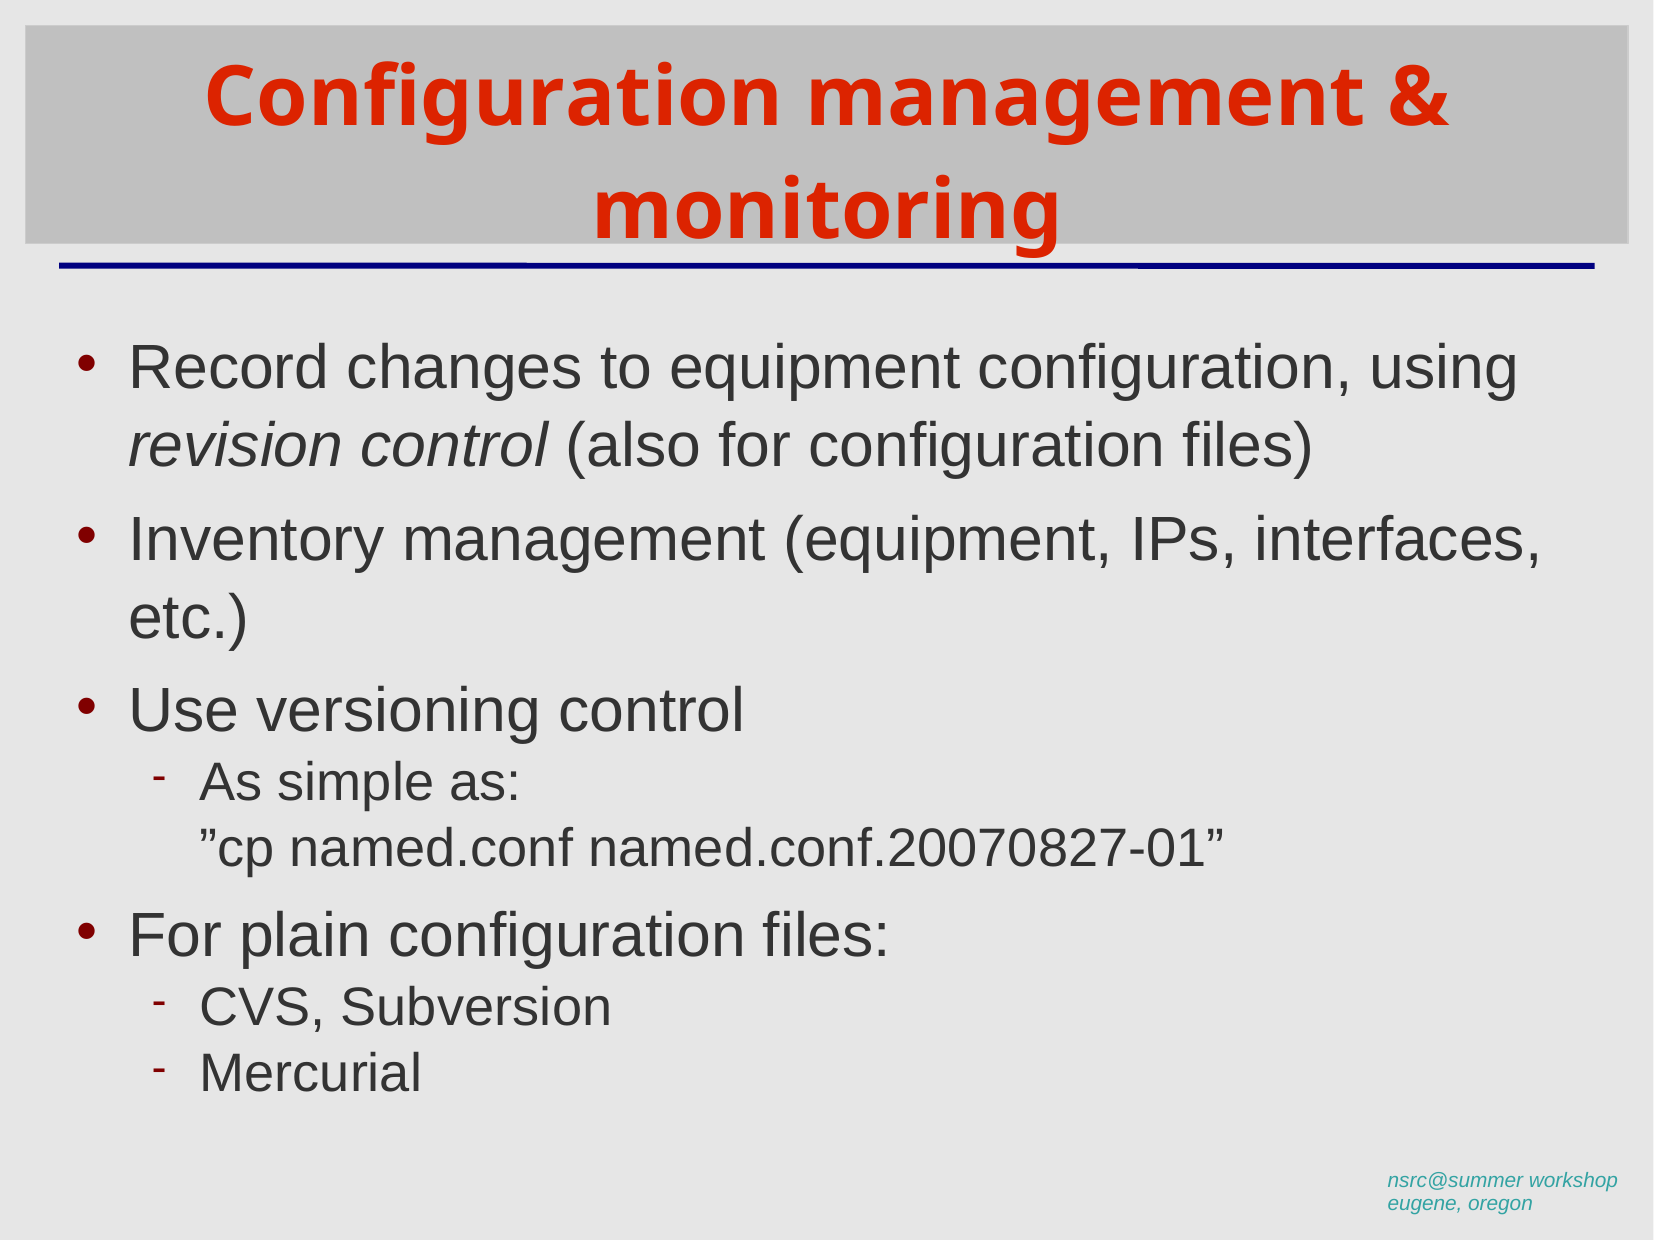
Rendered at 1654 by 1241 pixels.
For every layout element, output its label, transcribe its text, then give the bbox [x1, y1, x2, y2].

title Configuration management & monitoring [121, 46, 1534, 254]
list Record changes to equipment configuration, using revision control (also for configuration files)‏ Inventory management (equipment, IPs, interfaces, etc.)‏ Use versioning control As simple as: ”cp named.conf named.conf.20070827-01” For plain configuration files: CVS, Subversion Mercurial [59, 324, 1595, 1195]
